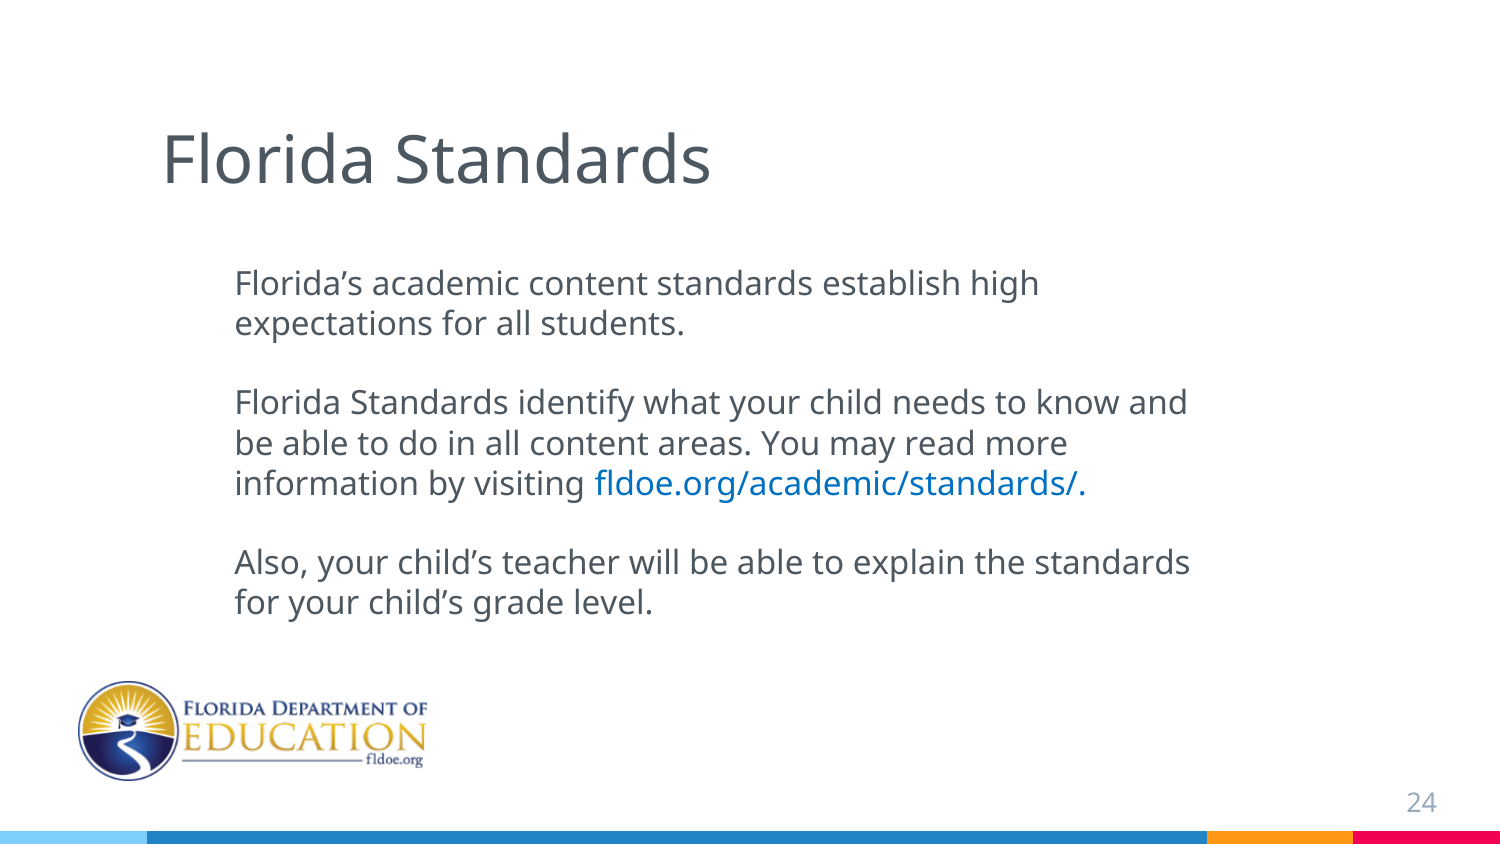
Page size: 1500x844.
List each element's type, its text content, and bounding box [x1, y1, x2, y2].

picture [78, 681, 427, 781]
title Florida Standards [146, 71, 1398, 212]
text_box Florida’s academic content standards establish high expectations for all students. Florida Standards identify what your child needs to know and be able to do in all content areas. You may read more information by visiting fldoe.org/academic/standards/. Also, your child’s teacher will be able to explain the standards for your child’s grade level. [219, 255, 1233, 629]
text_box [1391, 770, 1482, 822]
